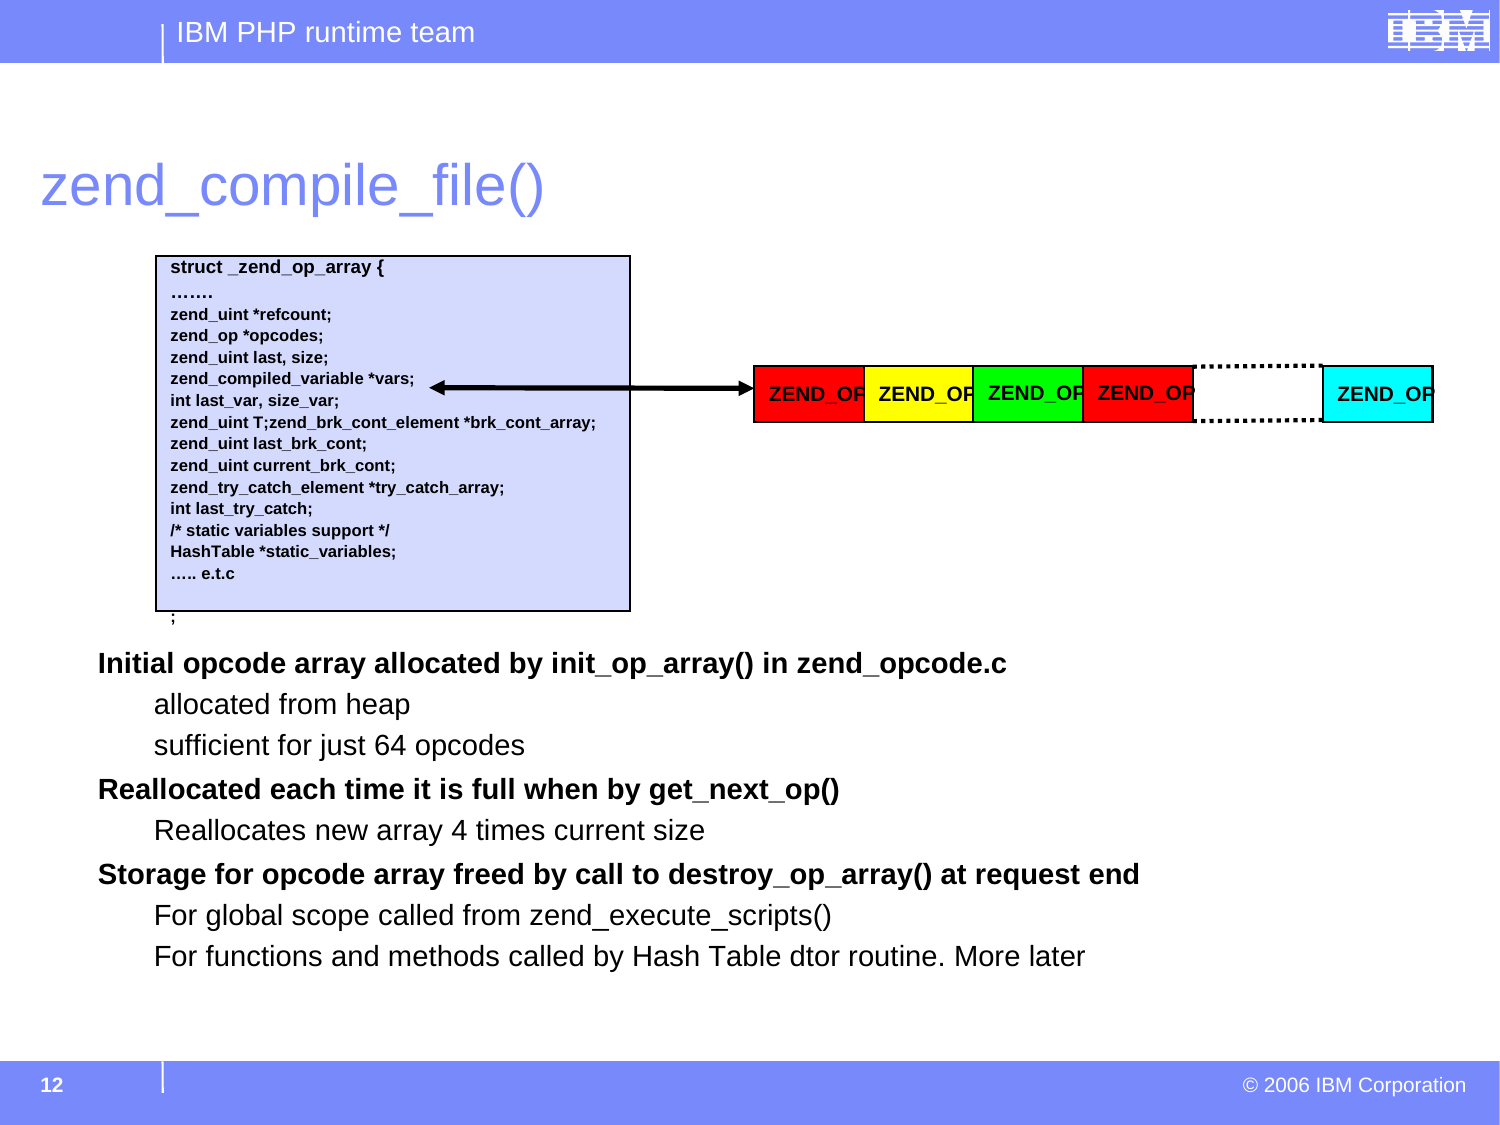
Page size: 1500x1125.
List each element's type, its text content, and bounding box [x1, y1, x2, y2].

list Initial opcode array allocated by init_op_array() in zend_opcode.c allocated from heap sufficient for just 64 opcodes Reallocated each time it is full when by get_next_op() Reallocates new array 4 times current size Storage for opcode array freed by call to destroy_op_array() at request end For global scope called from zend_execute_scripts()‏ For functions and methods called by Hash Table dtor routine. More later [82, 645, 1415, 1125]
title zend_compile_file()‏ [25, 123, 1378, 225]
text_box ZEND_OP [754, 366, 863, 423]
text_box ZEND_OP [863, 366, 974, 423]
text_box ZEND_OP [1322, 366, 1433, 423]
text_box struct _zend_op_array { ……. zend_uint *refcount; zend_op *opcodes; zend_uint last, size; zend_compiled_variable *vars; int last_var, size_var; zend_uint T;zend_brk_cont_element *brk_cont_array; zend_uint last_brk_cont; zend_uint current_brk_cont; zend_try_catch_element *try_catch_array; int last_try_catch; /* static variables support */ HashTable *static_variables; ….. e.t.c ; [155, 256, 630, 611]
text_box ZEND_OP [973, 365, 1083, 422]
text_box ZEND_OP [1083, 365, 1193, 422]
